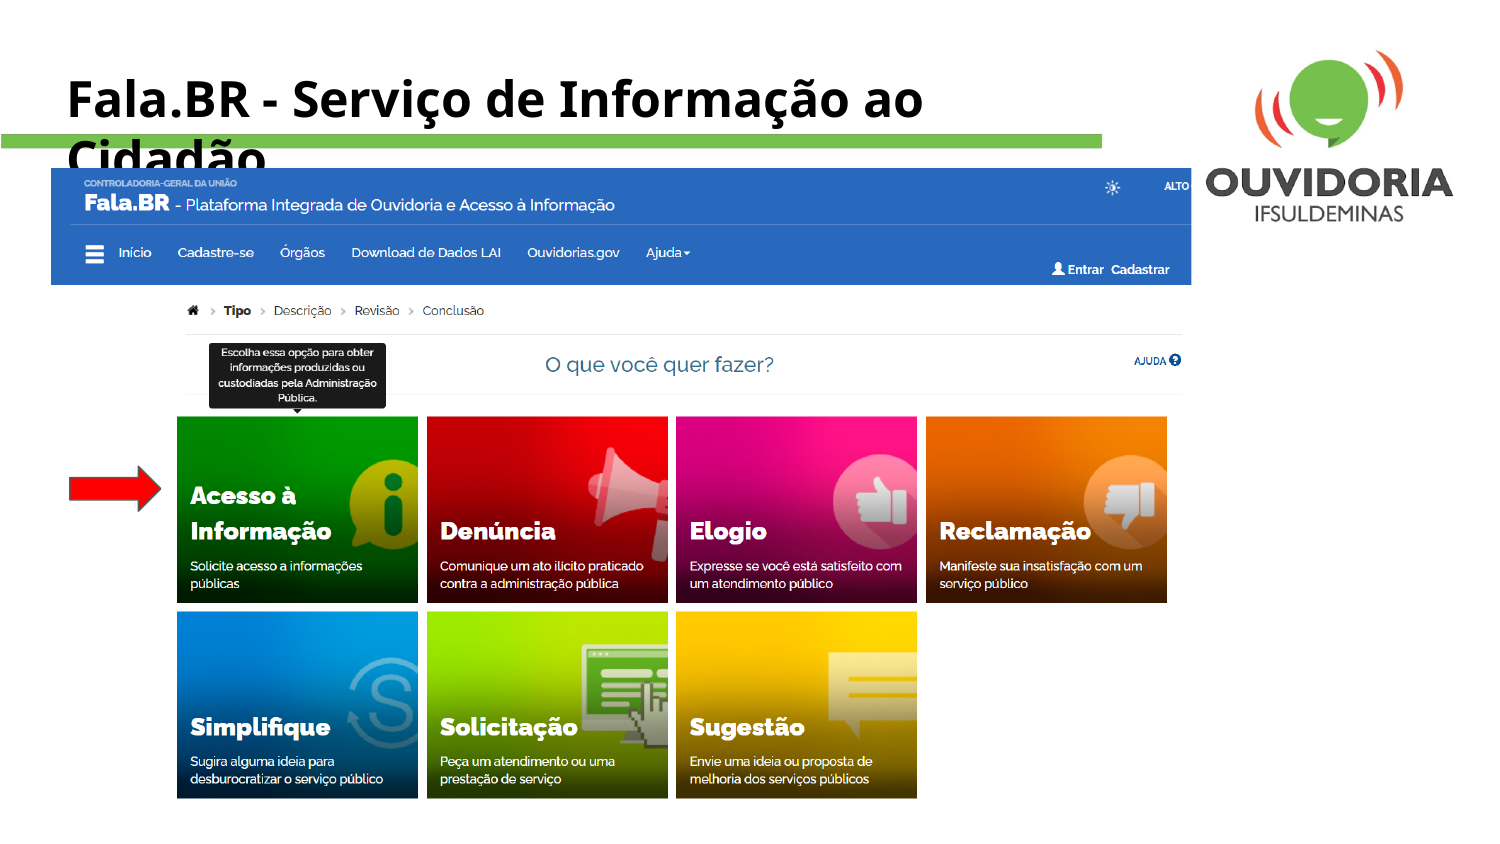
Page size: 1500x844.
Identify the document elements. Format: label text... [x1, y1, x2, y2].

text_box [69, 466, 161, 512]
picture [1, 0, 1499, 844]
text_box Fala.BR - Serviço de Informação ao Cidadão [51, 52, 1123, 130]
